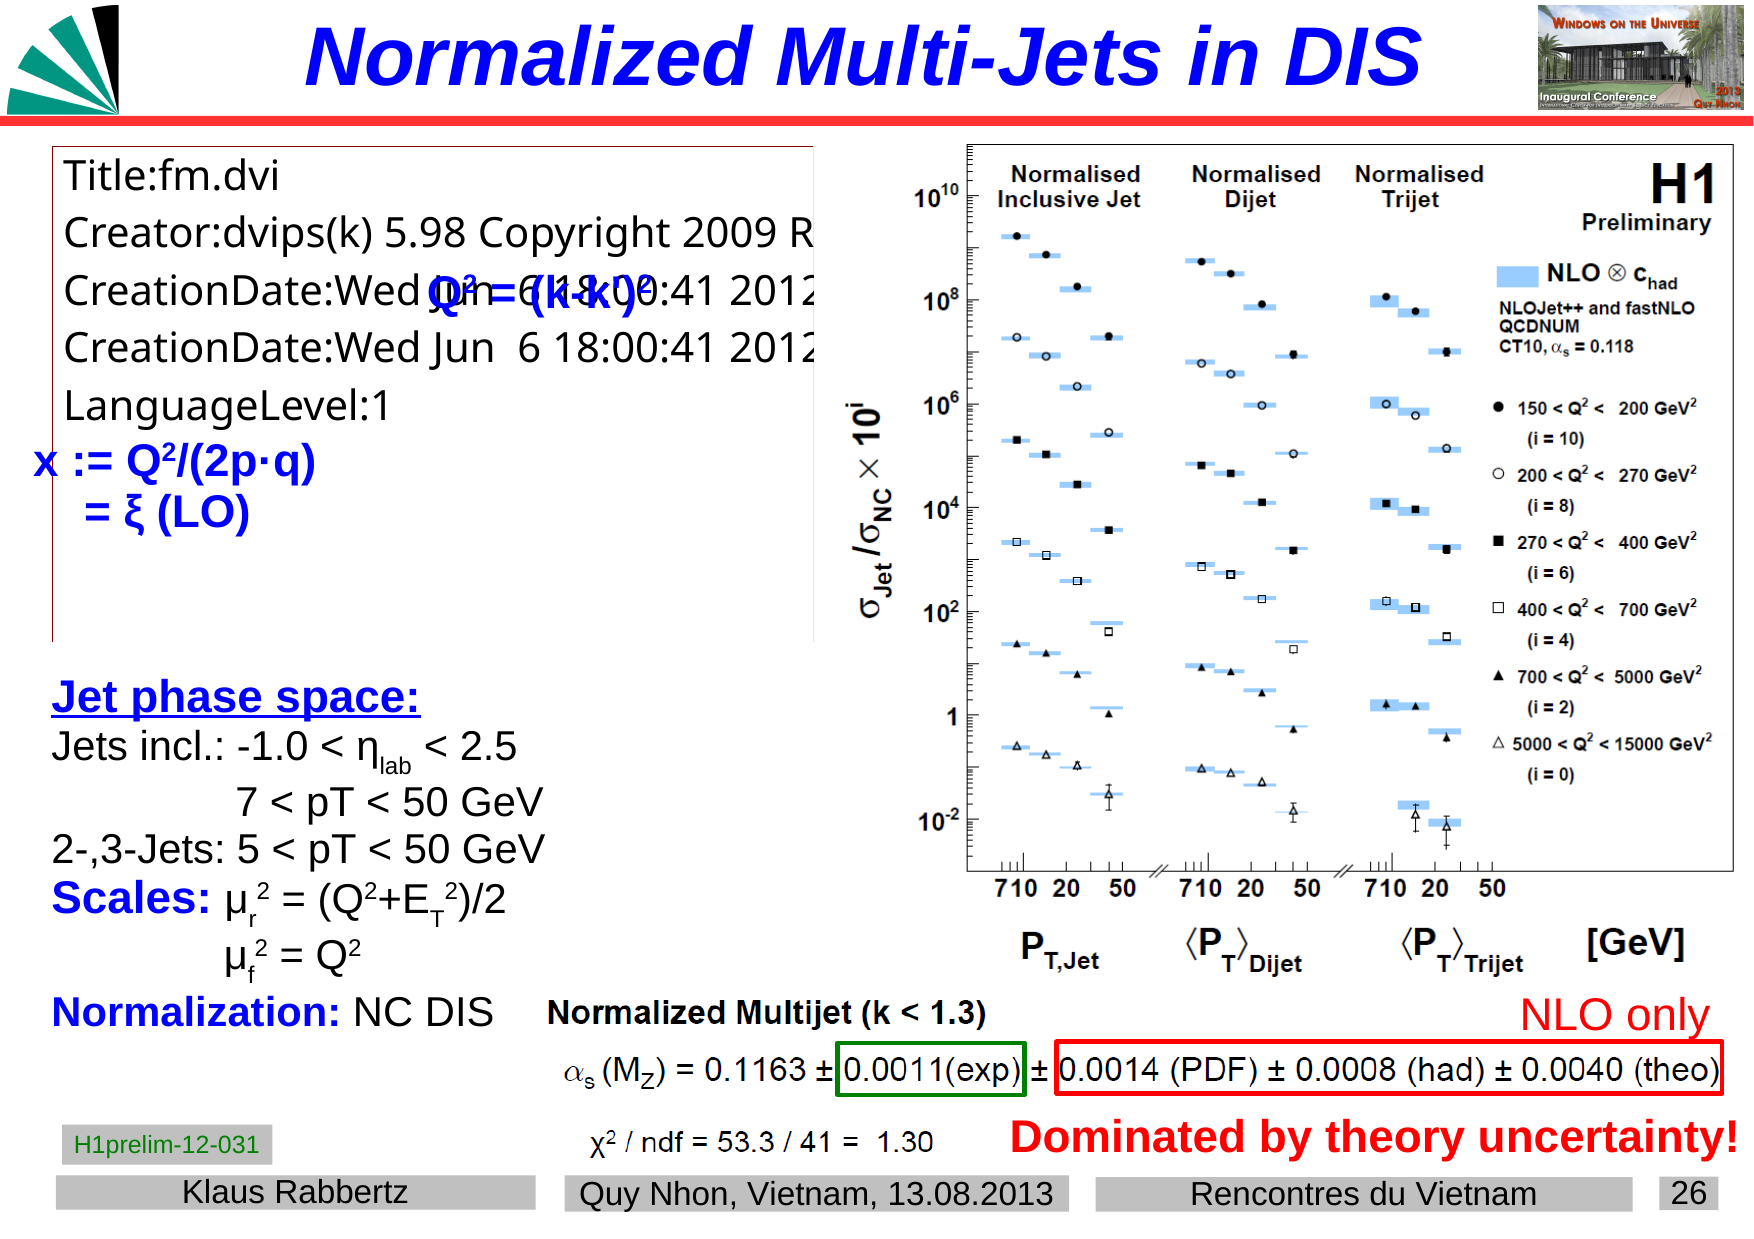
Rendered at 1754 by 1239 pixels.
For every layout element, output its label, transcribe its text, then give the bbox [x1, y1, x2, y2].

picture [7, 5, 119, 116]
text_box Jet phase space: Jets incl.: -1.0 < ηlab < 2.5 7 < pT < 50 GeV 2-,3-Jets: 5 < pT < 50 GeV Scales: μr2 = (Q2+ET2)/2 μf2 = Q2 Normalization: NC DIS [39, 665, 558, 1042]
text_box NLO only [1507, 983, 1723, 1047]
text_box Q2 = (k-k')2 [415, 261, 664, 325]
text_box H1prelim-12-031 [62, 1124, 273, 1165]
picture [839, 139, 1746, 982]
title Normalized Multi-Jets in DIS [123, 0, 1606, 114]
picture [1606, 5, 1744, 110]
picture [544, 994, 1722, 1161]
picture [49, 143, 814, 642]
text_box Dominated by theory uncertainty! [997, 1105, 1753, 1169]
text_box x := Q2/(2p·q) = ξ (LO) [21, 429, 326, 544]
picture [1059, 1044, 1720, 1091]
